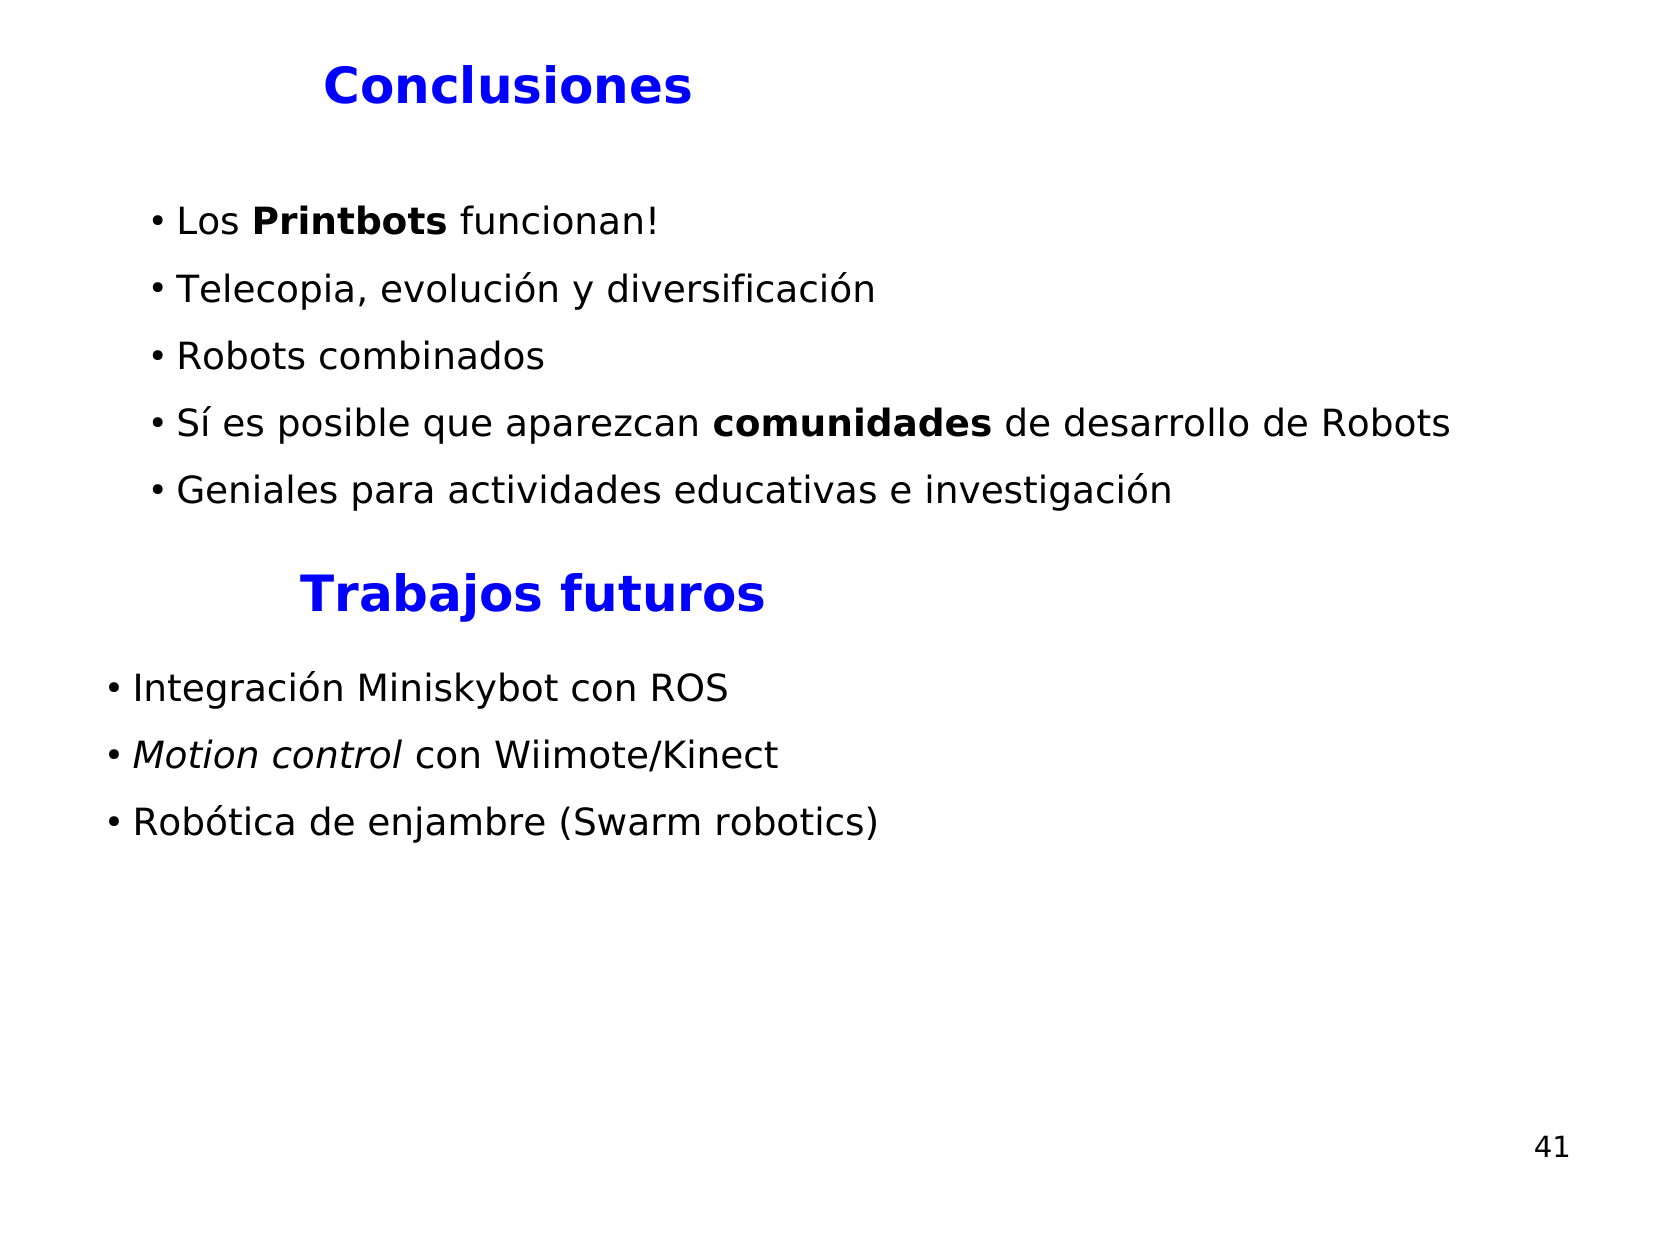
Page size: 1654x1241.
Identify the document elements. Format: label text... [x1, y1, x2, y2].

text_box Integración Miniskybot con ROS Motion control con Wiimote/Kinect Robótica de enjambre (Swarm robotics) [92, 659, 964, 852]
text_box Los Printbots funcionan! Telecopia, evolución y diversificación Robots combinados Sí es posible que aparezcan comunidades de desarrollo de Robots Geniales para actividades educativas e investigación [136, 192, 1554, 520]
text_box Trabajos futuros [285, 557, 888, 631]
text_box Conclusiones [308, 49, 911, 123]
